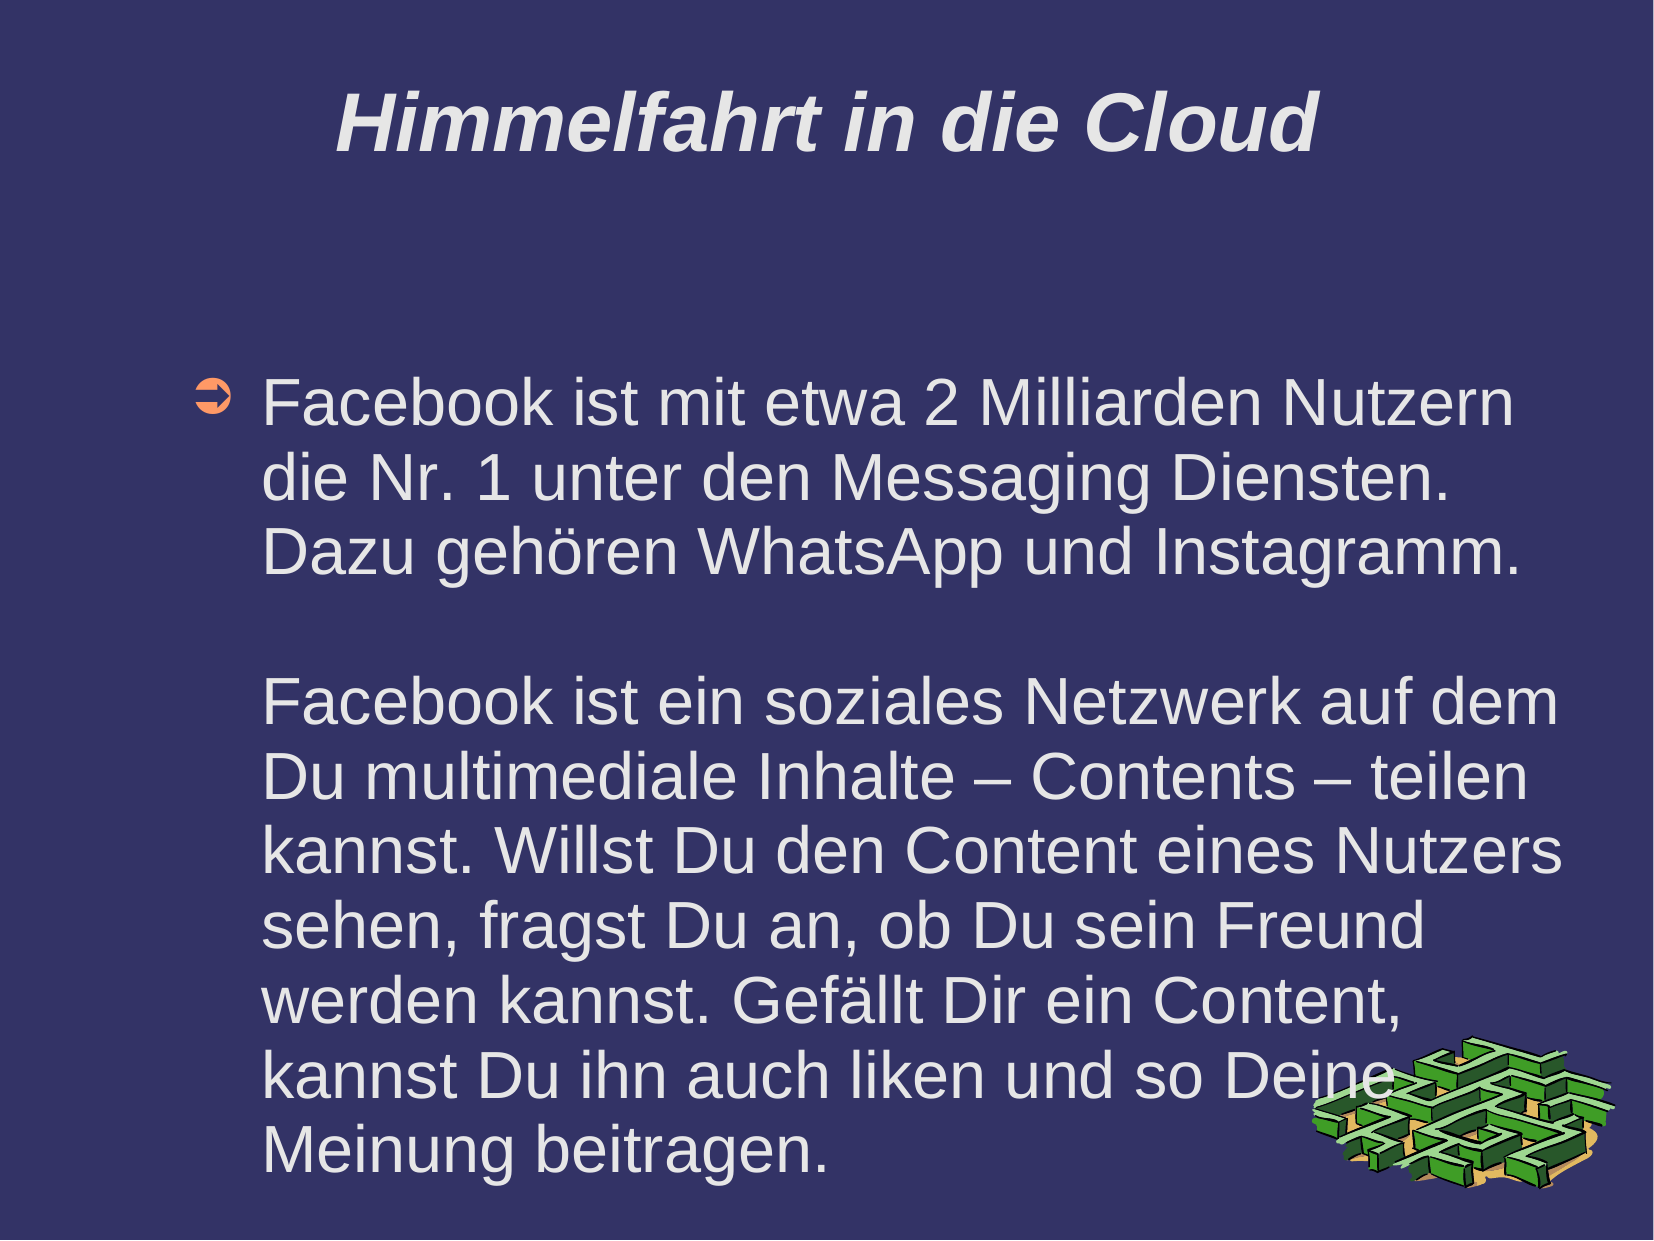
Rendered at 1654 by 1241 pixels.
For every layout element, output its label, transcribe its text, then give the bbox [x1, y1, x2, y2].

list Facebook ist mit etwa 2 Milliarden Nutzern die Nr. 1 unter den Messaging Diensten. Dazu gehören WhatsApp und Instagramm. Facebook ist ein soziales Netzwerk auf dem Du multimediale Inhalte – Contents – teilen kannst. Willst Du den Content eines Nutzers sehen, fragst Du an, ob Du sein Freund werden kannst. Gefällt Dir ein Content, kannst Du ihn auch liken und so Deine Meinung beitragen. [178, 364, 1570, 1188]
title Himmelfahrt in die Cloud [121, 19, 1534, 227]
